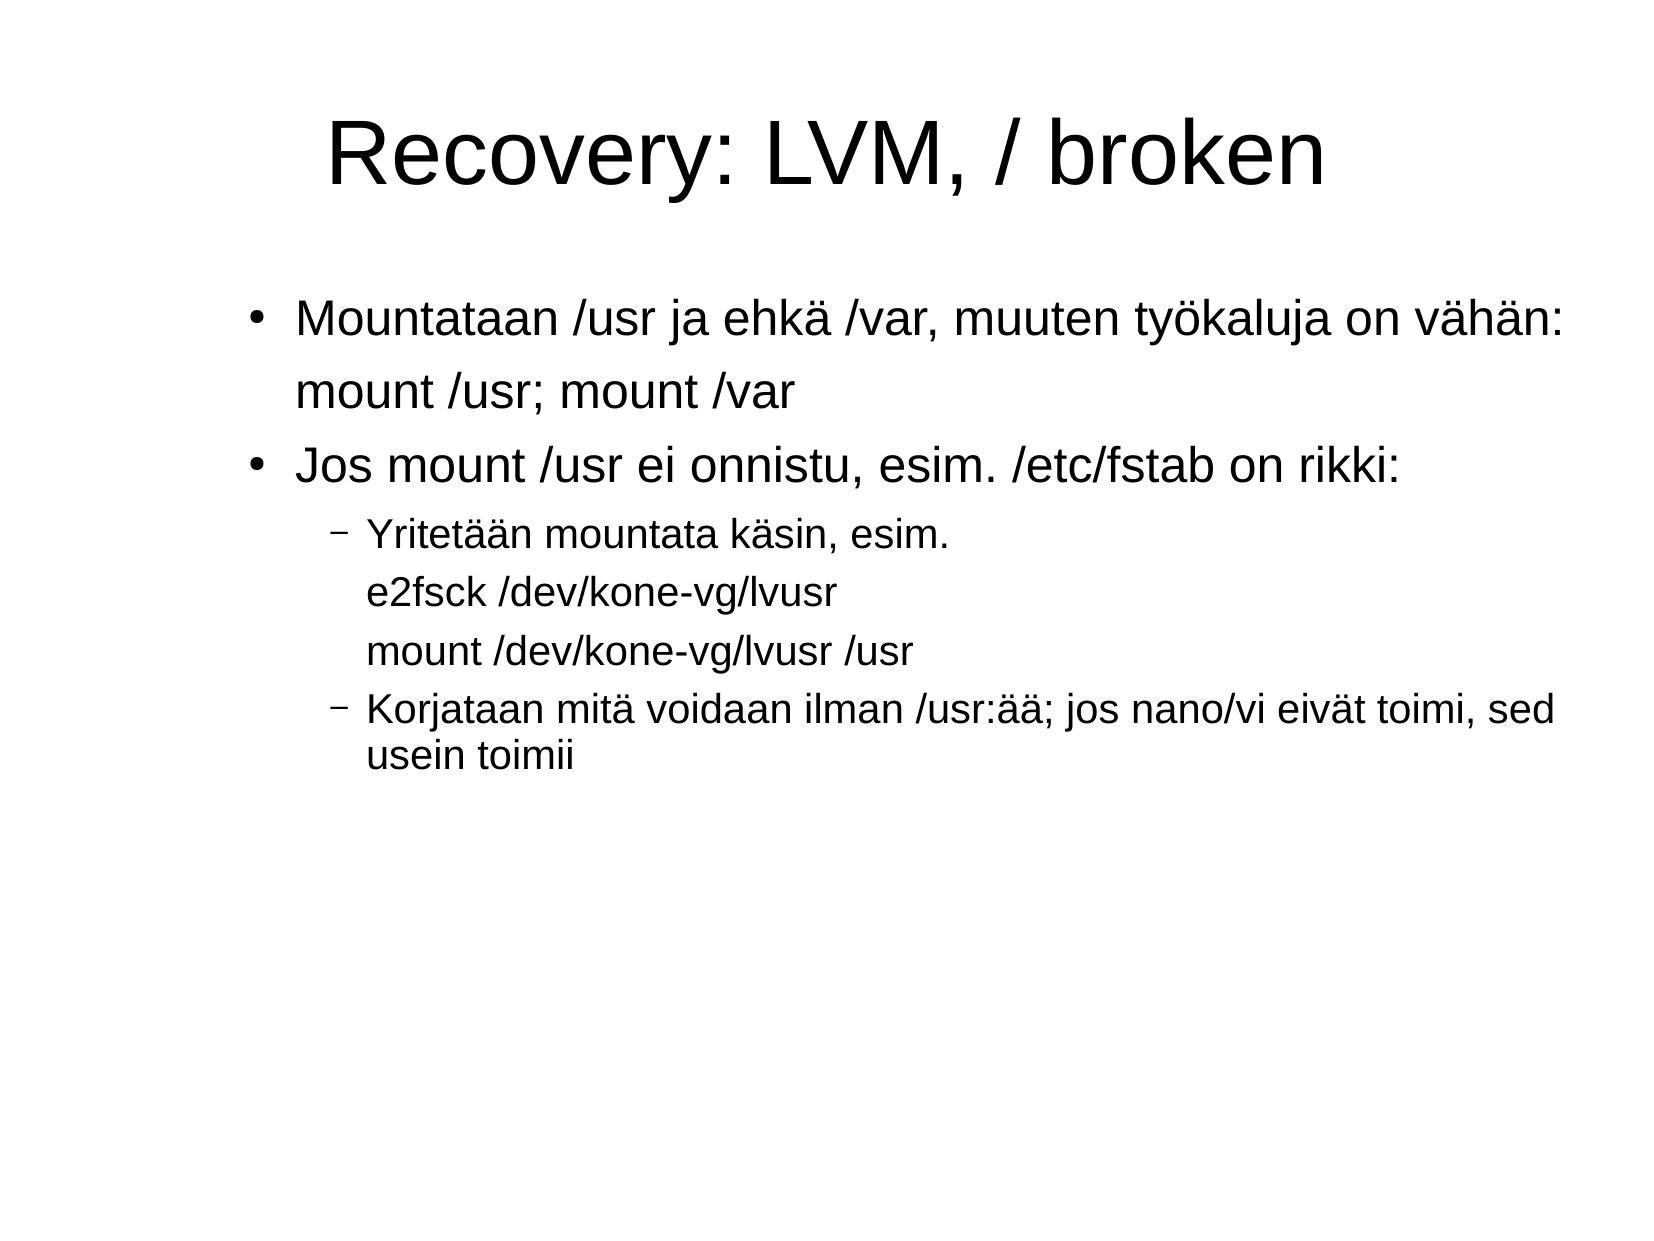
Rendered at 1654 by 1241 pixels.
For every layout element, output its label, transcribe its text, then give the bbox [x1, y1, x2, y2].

title Recovery: LVM, / broken [82, 49, 1571, 257]
list Mountataan /usr ja ehkä /var, muuten työkaluja on vähän: mount /usr; mount /var Jos mount /usr ei onnistu, esim. /etc/fstab on rikki: Yritetään mountata käsin, esim. e2fsck /dev/kone-vg/lvusr mount /dev/kone-vg/lvusr /usr Korjataan mitä voidaan ilman /usr:ää; jos nano/vi eivät toimi, sed usein toimii [82, 290, 1571, 1010]
